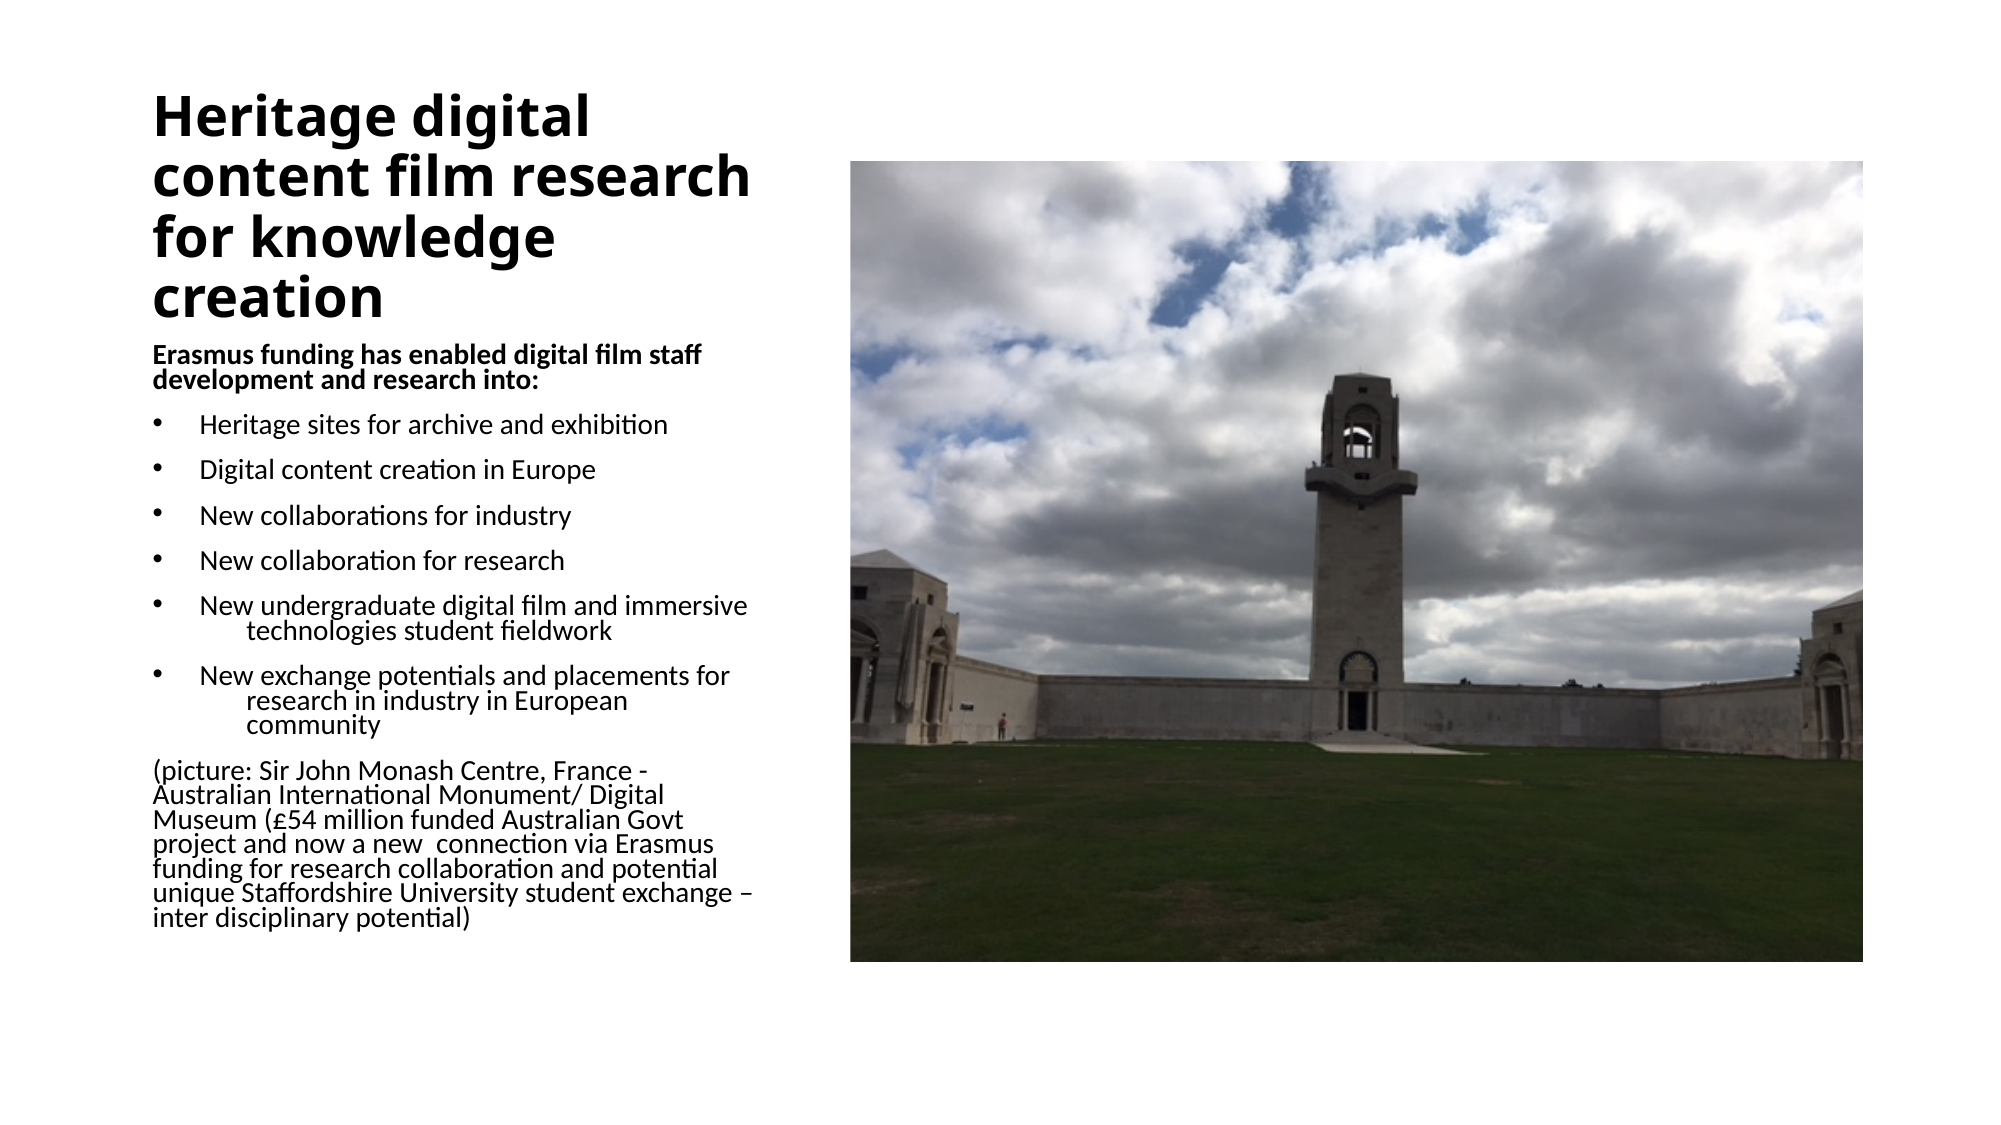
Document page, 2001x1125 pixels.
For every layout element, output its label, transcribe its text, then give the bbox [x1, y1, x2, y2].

title Heritage digital content film research for knowledge creation [137, 75, 783, 337]
list Erasmus funding has enabled digital film staff development and research into: Heritage sites for archive and exhibition Digital content creation in Europe New collaborations for industry New collaboration for research New undergraduate digital film and immersive technologies student fieldwork New exchange potentials and placements for research in industry in European community (picture: Sir John Monash Centre, France - Australian International Monument/ Digital Museum (£54 million funded Australian Govt project and now a new connection via Erasmus funding for research collaboration and potential unique Staffordshire University student exchange – inter disciplinary potential) [137, 337, 783, 963]
picture [850, 161, 1863, 962]
